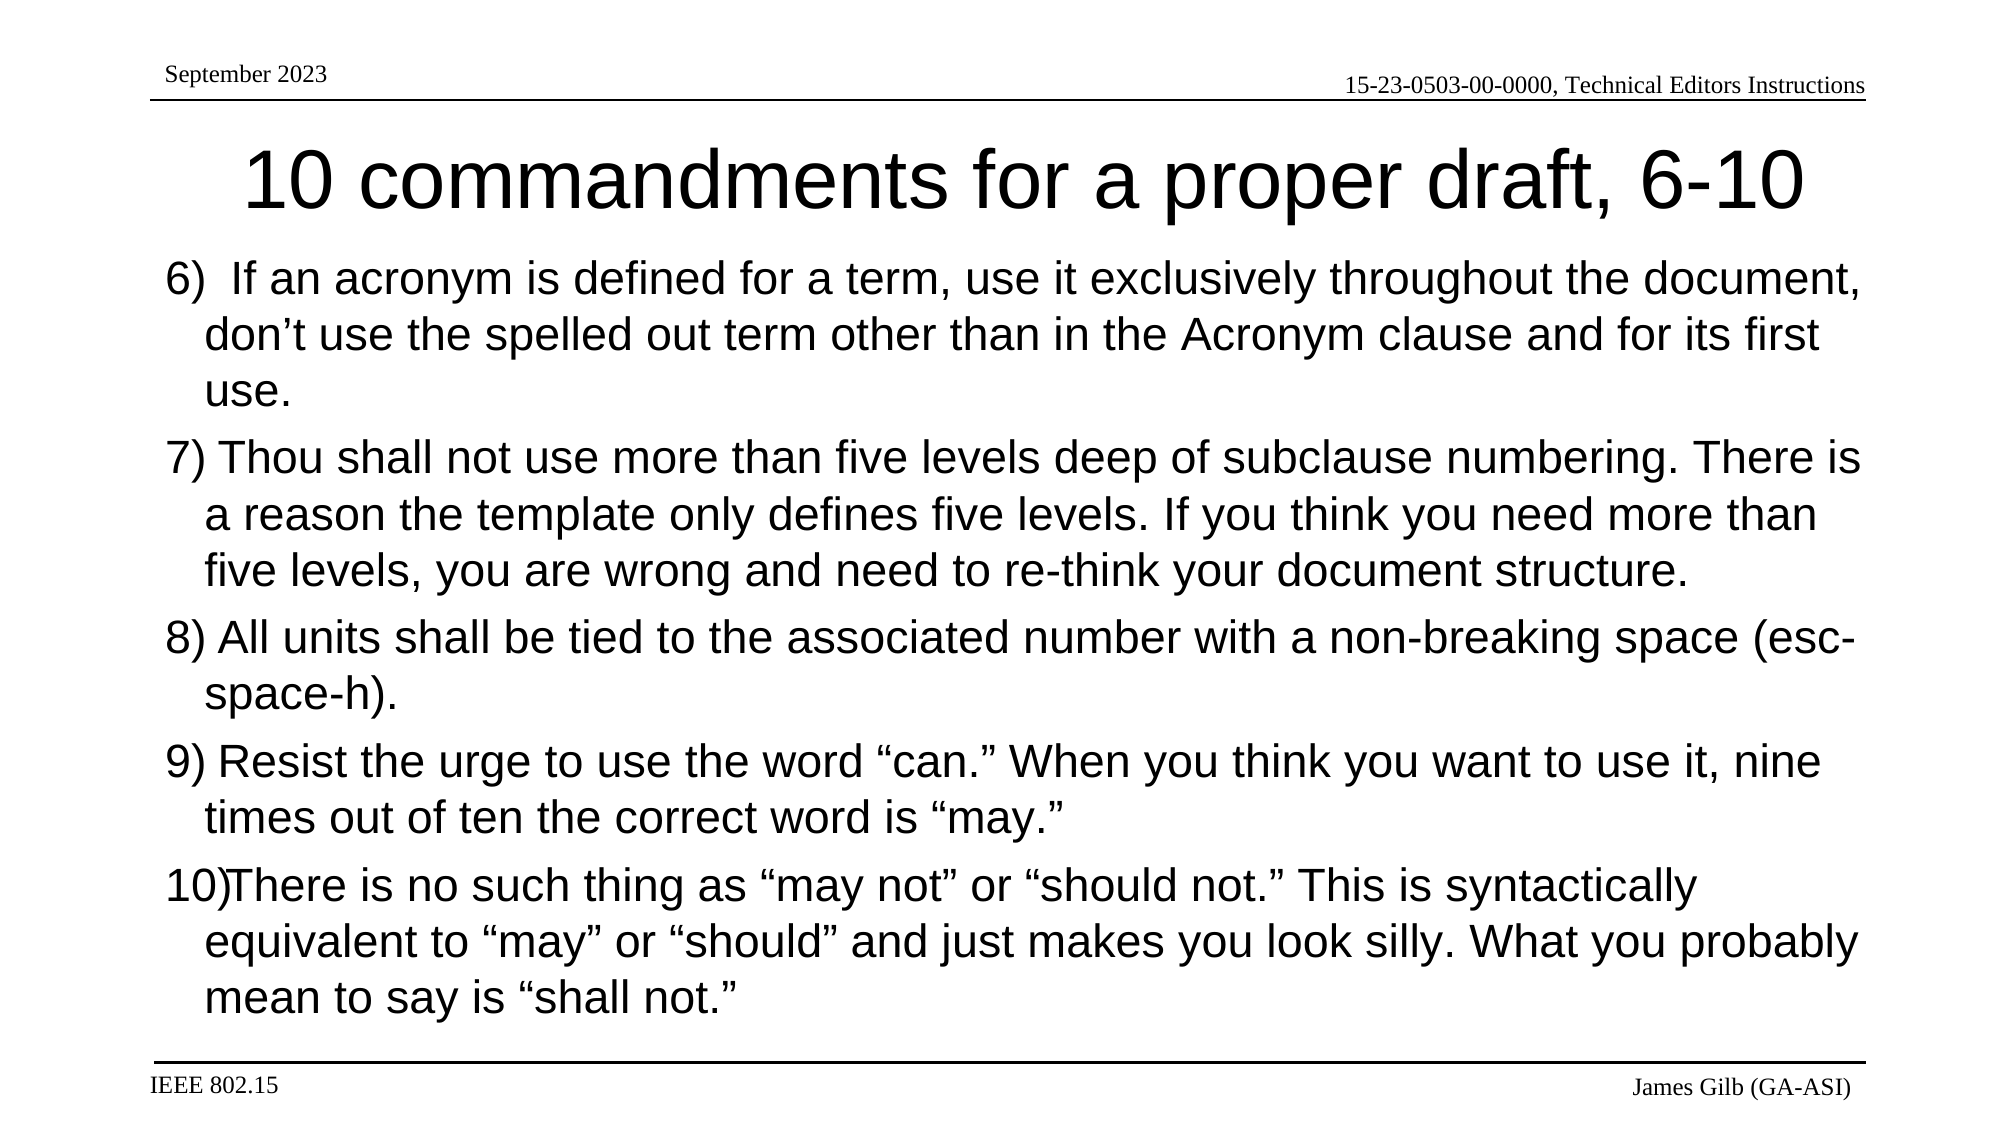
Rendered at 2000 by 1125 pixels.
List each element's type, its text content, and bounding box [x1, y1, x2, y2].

title 10 commandments for a proper draft, 6-10 [149, 112, 1900, 238]
list If an acronym is defined for a term, use it exclusively throughout the document, don’t use the spelled out term other than in the Acronym clause and for its first use. Thou shall not use more than five levels deep of subclause numbering. There is a reason the template only defines five levels. If you think you need more than five levels, you are wrong and need to re-think your document structure. All units shall be tied to the associated number with a non-breaking space (esc-space-h). Resist the urge to use the word “can.” When you think you want to use it, nine times out of ten the correct word is “may.” There is no such thing as “may not” or “should not.” This is syntactically equivalent to “may” or “should” and just makes you look silly. What you probably mean to say is “shall not.” [150, 239, 1900, 1051]
